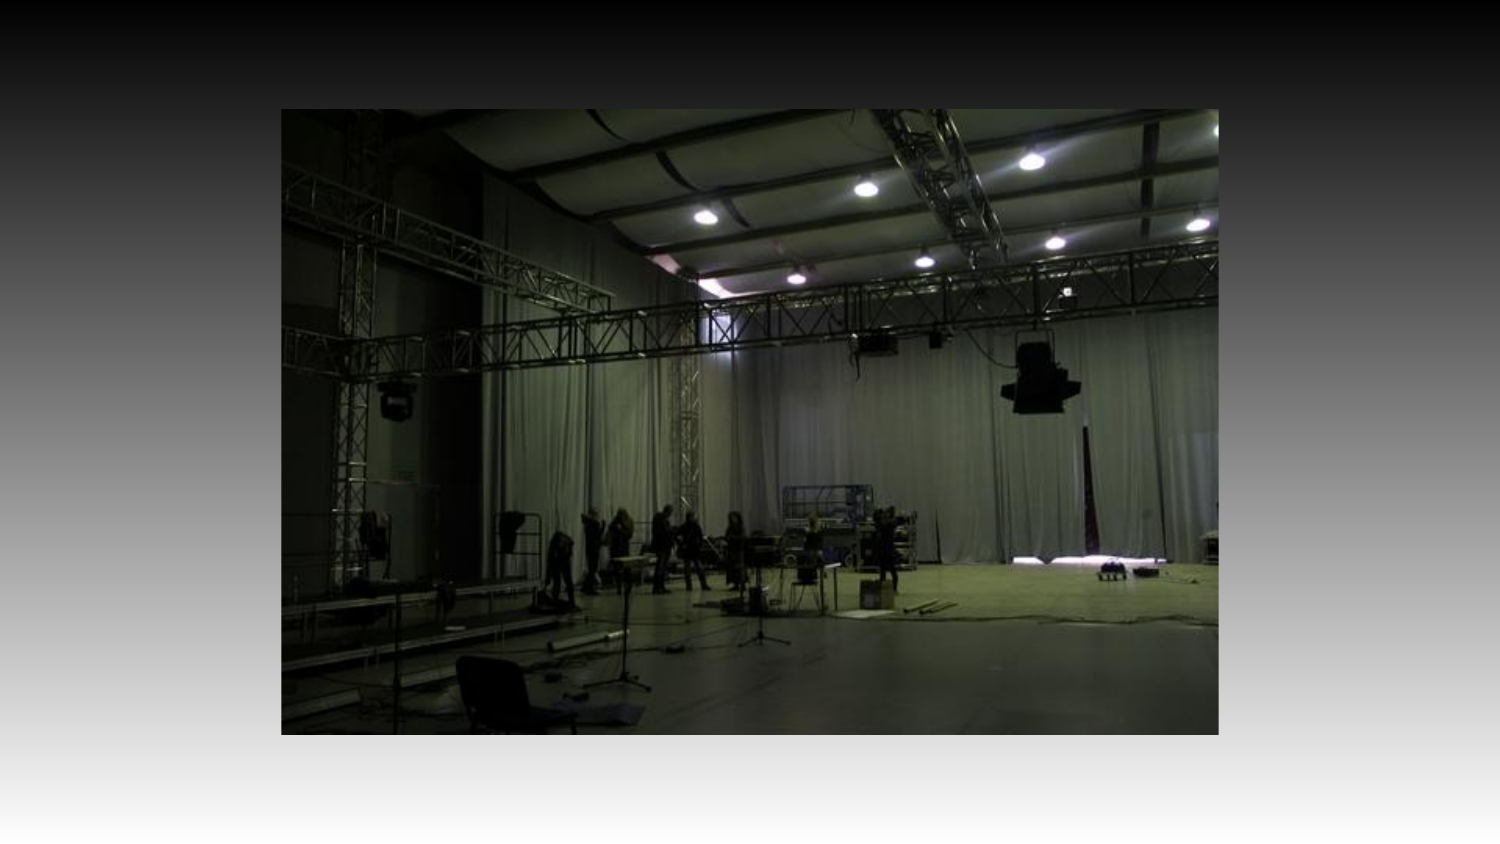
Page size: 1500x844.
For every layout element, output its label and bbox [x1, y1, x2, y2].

text_box [281, 109, 1219, 735]
